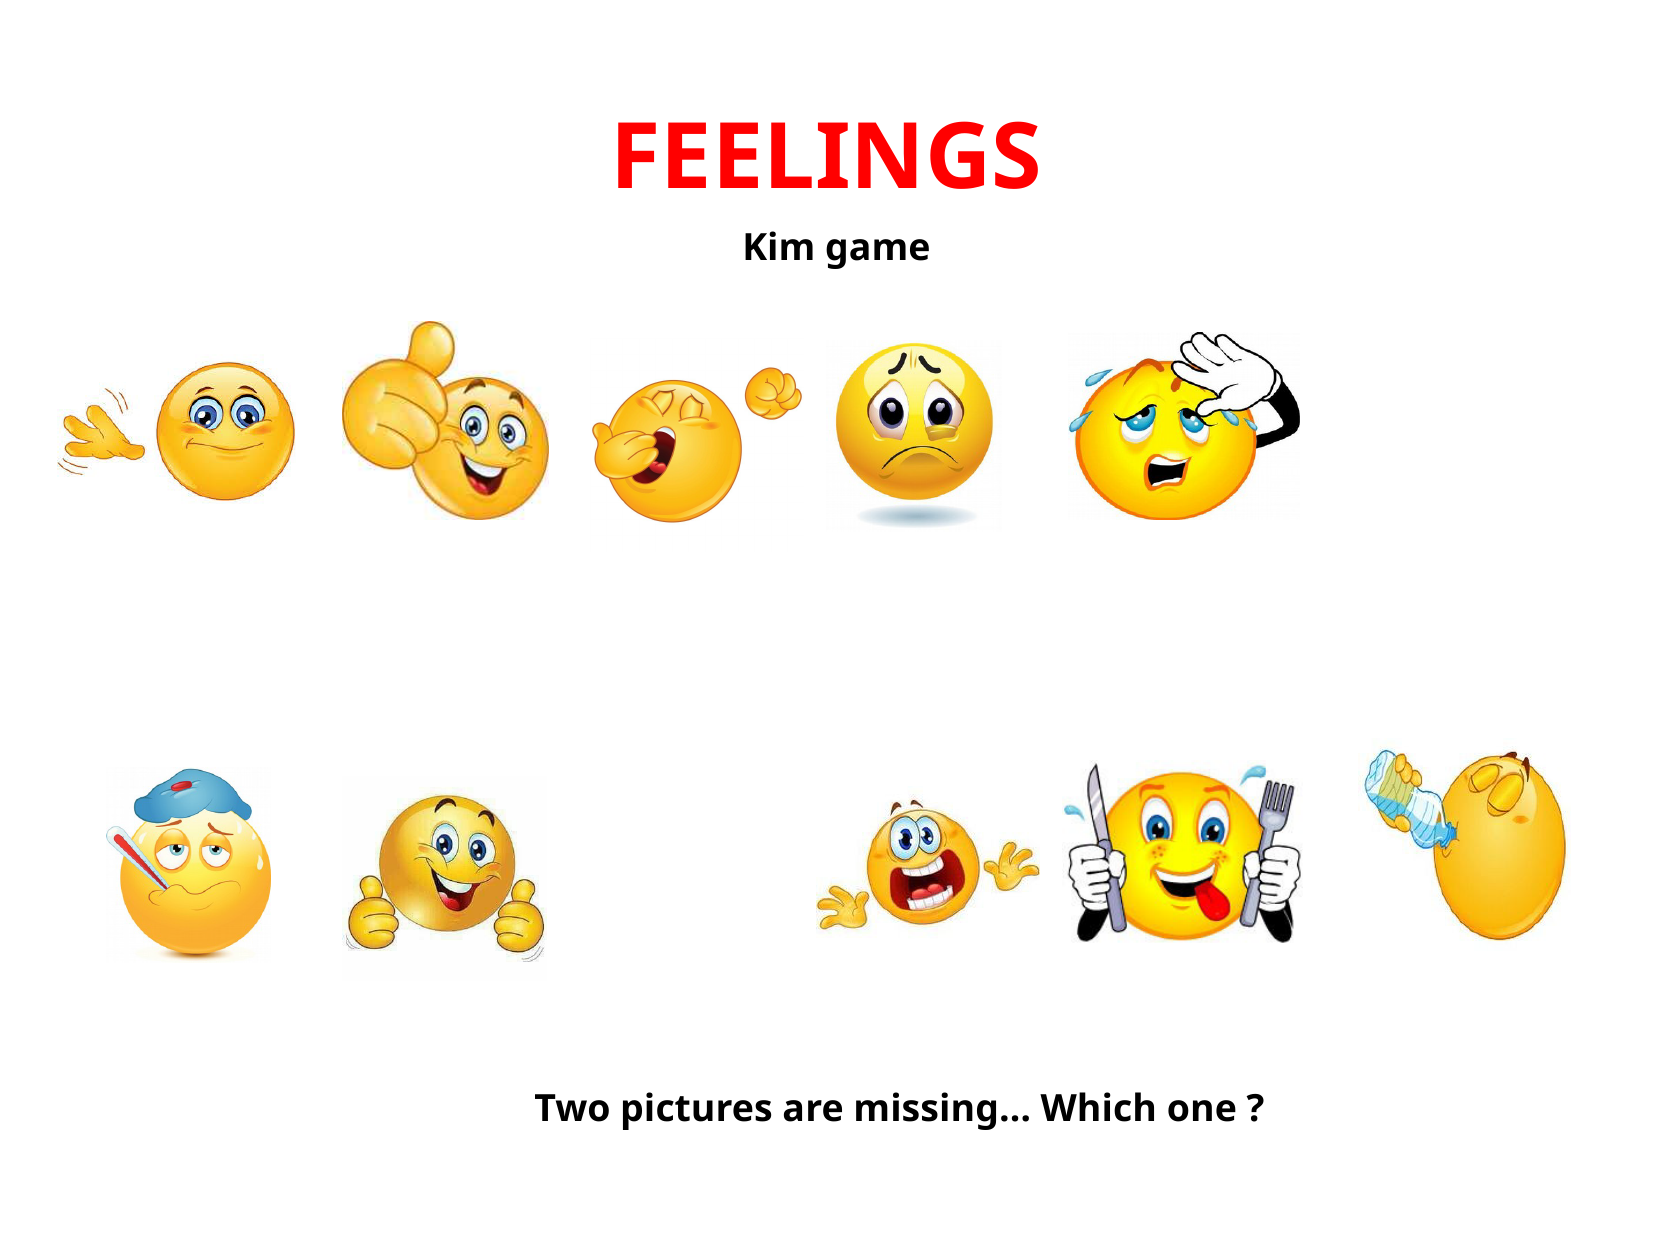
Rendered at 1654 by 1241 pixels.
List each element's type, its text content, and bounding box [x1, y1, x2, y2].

text_box Two pictures are missing… Which one ? [519, 1073, 1323, 1182]
picture [1358, 738, 1571, 951]
text_box Kim game [649, 212, 1087, 274]
picture [342, 321, 549, 520]
picture [342, 776, 547, 981]
title FEELINGS [82, 49, 1571, 257]
picture [1068, 332, 1300, 520]
picture [826, 340, 1002, 532]
picture [590, 338, 804, 552]
picture [1062, 760, 1304, 945]
picture [106, 767, 271, 963]
picture [57, 354, 296, 508]
picture [816, 786, 1040, 945]
